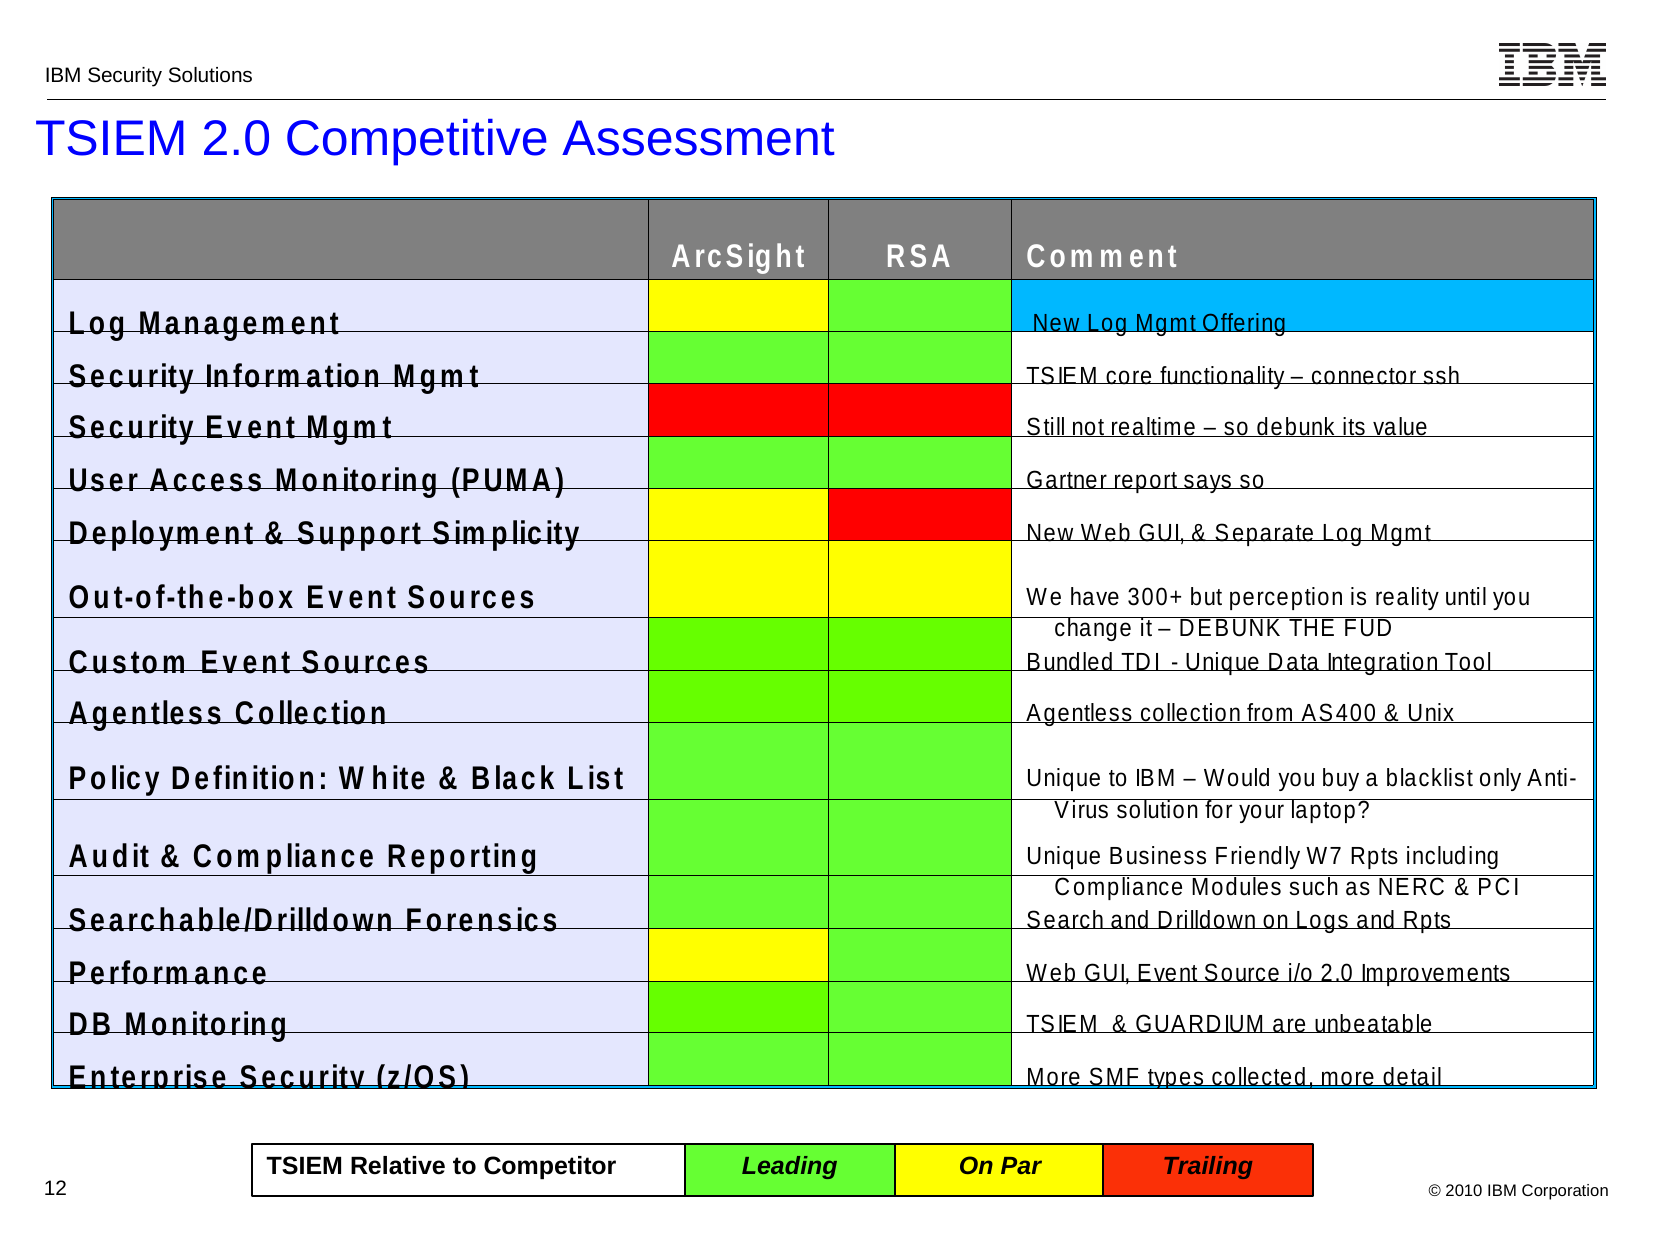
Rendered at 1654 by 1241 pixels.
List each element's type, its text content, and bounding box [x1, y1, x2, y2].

text_box On Par [895, 1143, 1103, 1196]
text_box Leading [685, 1143, 895, 1196]
text_box [0, 387, 148, 444]
text_box [0, 555, 210, 633]
picture [1499, 43, 1606, 86]
text_box [601, 613, 838, 670]
text_box Trailing [1103, 1143, 1313, 1196]
text_box TSIEM Relative to Competitor [251, 1143, 685, 1196]
title TSIEM 2.0 Competitive Assessment [35, 86, 1614, 188]
chart [51, 197, 1597, 1089]
